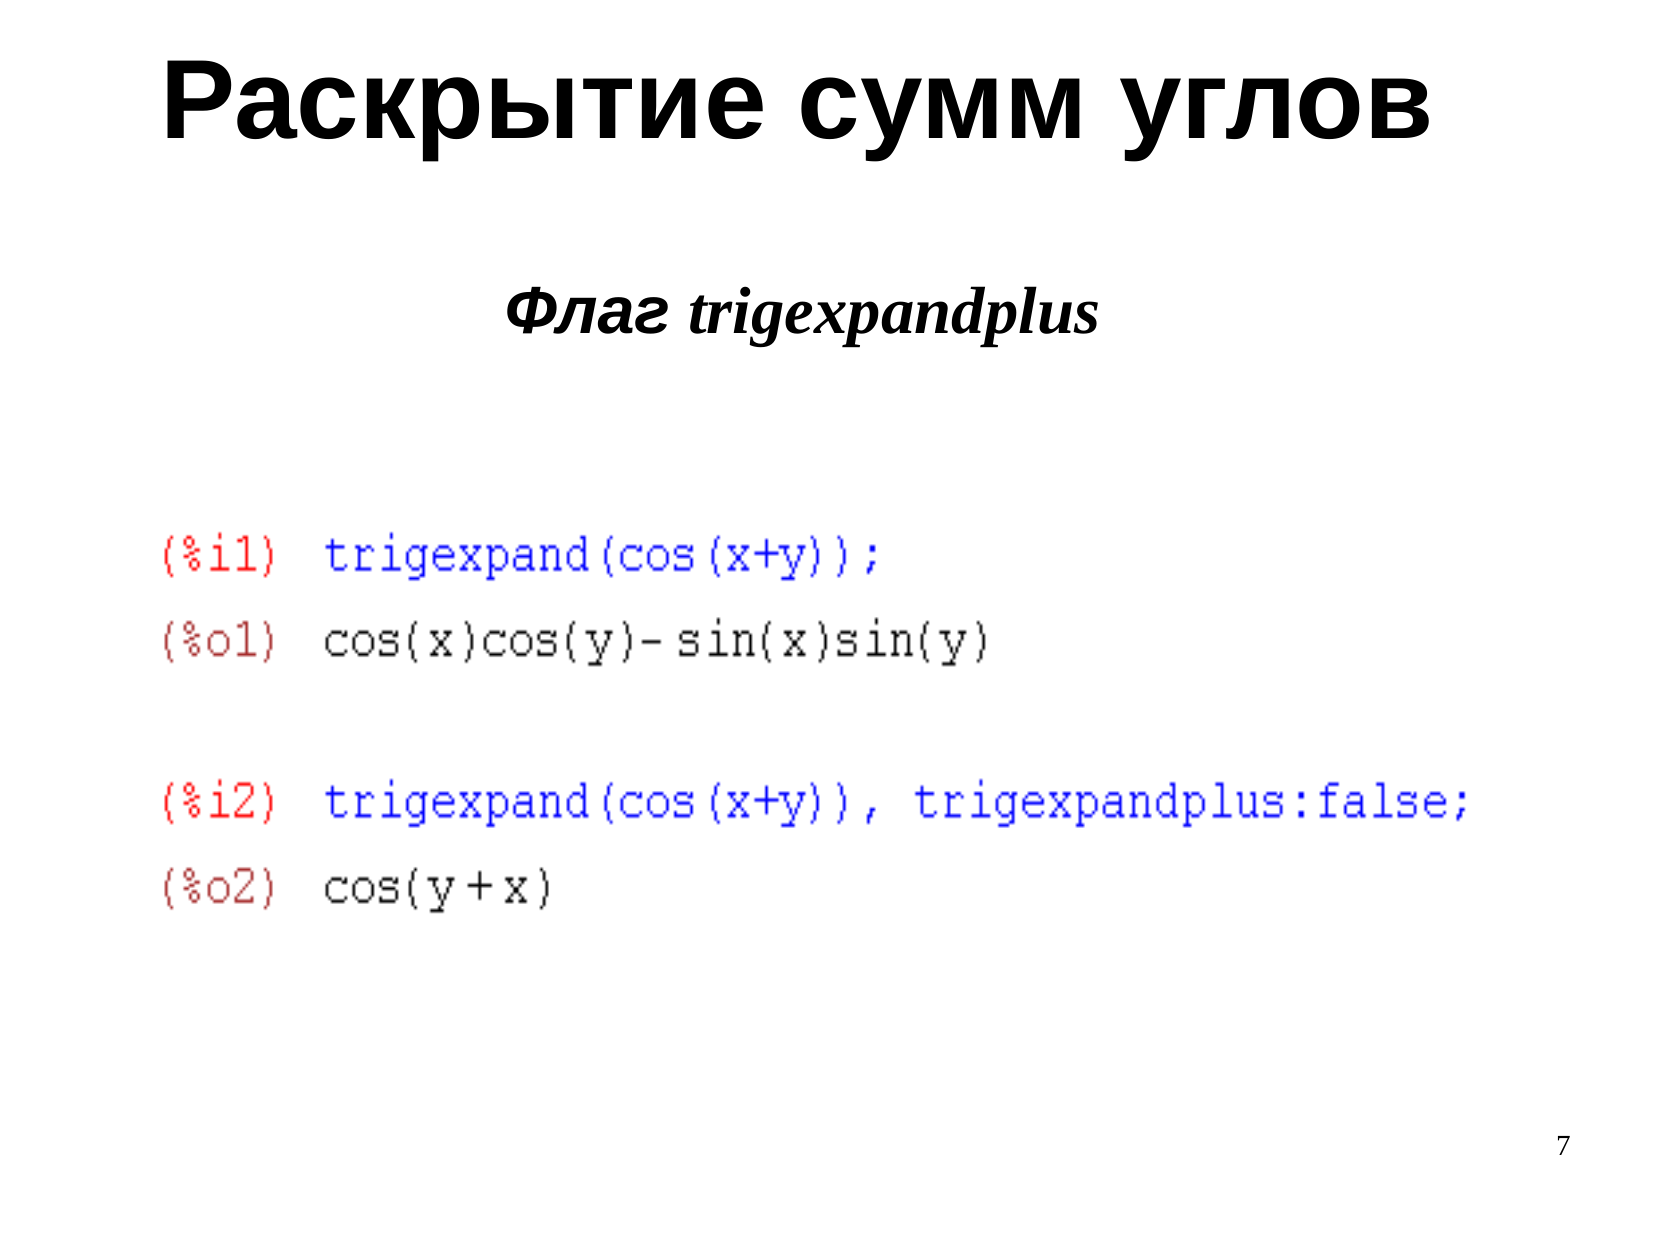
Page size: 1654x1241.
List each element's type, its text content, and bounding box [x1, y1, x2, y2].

text_box Раскрытие сумм углов [29, 29, 1565, 170]
picture [147, 442, 1495, 945]
text_box Флаг trigexpandplus [59, 265, 1565, 421]
